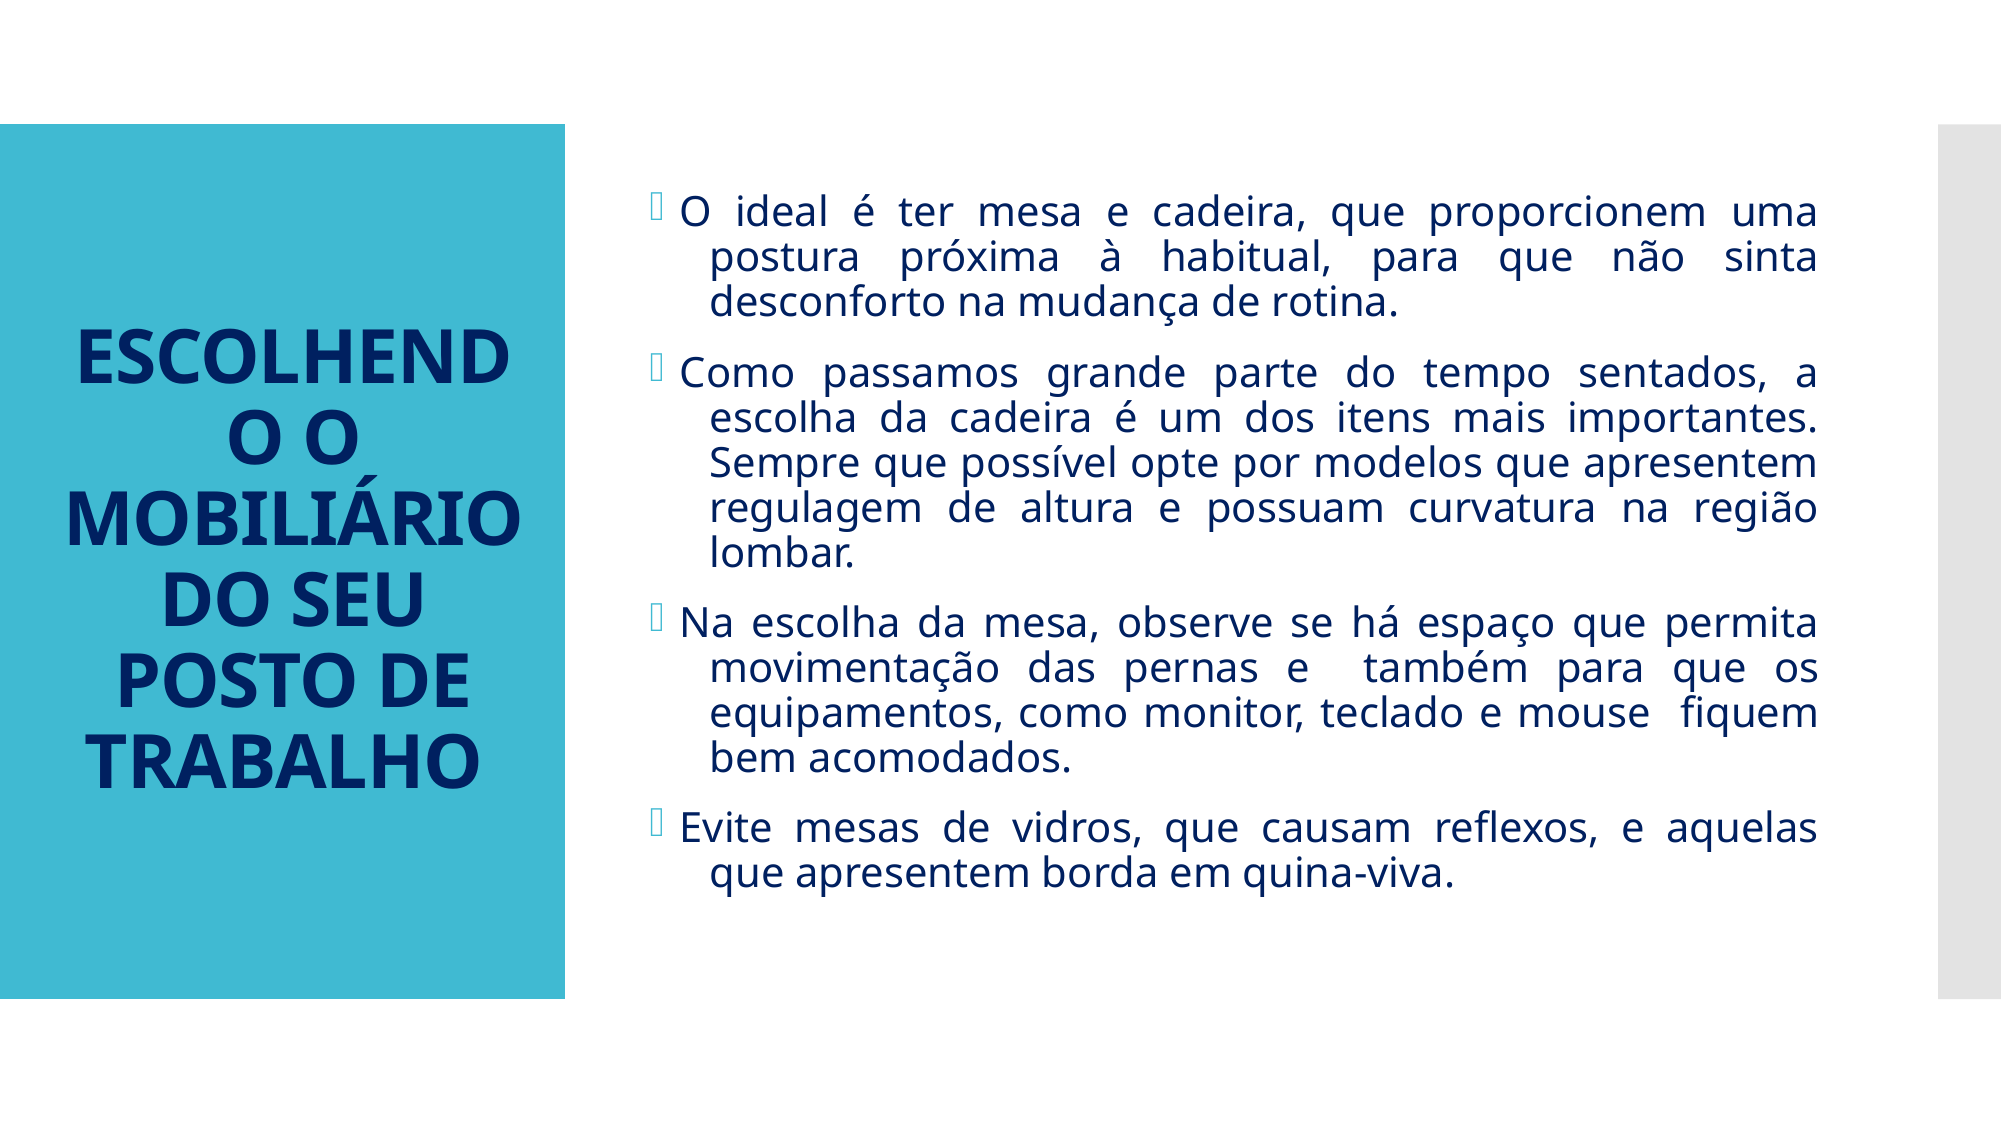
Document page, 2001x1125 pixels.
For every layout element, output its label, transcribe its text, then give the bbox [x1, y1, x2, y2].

list O ideal é ter mesa e cadeira, que proporcionem uma postura próxima à habitual, para que não sinta desconforto na mudança de rotina. Como passamos grande parte do tempo sentados, a escolha da cadeira é um dos itens mais importantes. Sempre que possível opte por modelos que apresentem regulagem de altura e possuam curvatura na região lombar. Na escolha da mesa, observe se há espaço que permita movimentação das pernas e também para que os equipamentos, como monitor, teclado e mouse fiquem bem acomodados. Evite mesas de vidros, que causam reflexos, e aquelas que apresentem borda em quina-viva. [634, 158, 1835, 999]
title ESCOLHENDO O MOBILIÁRIO DO SEU POSTO DE TRABALHO [32, 184, 555, 940]
